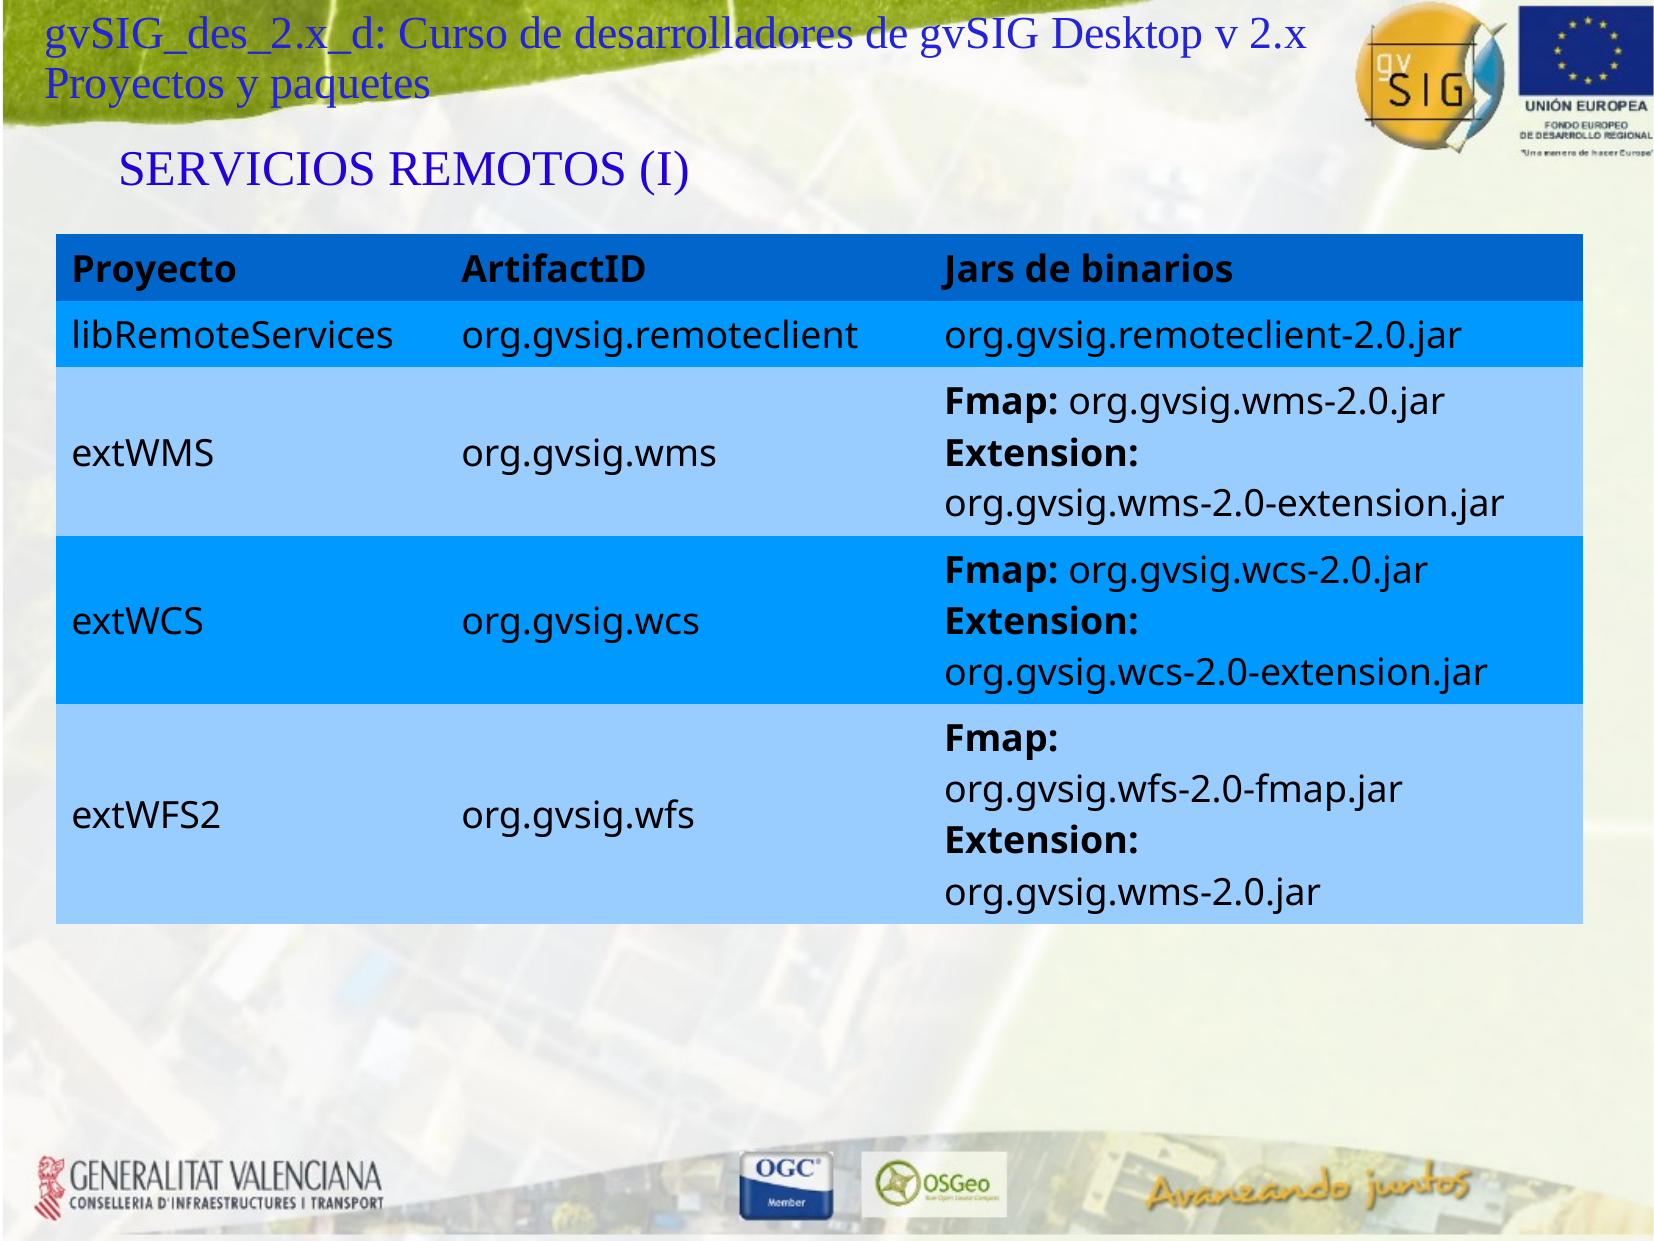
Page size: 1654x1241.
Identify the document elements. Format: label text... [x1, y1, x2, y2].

table_header Jars de binarios [929, 234, 1583, 301]
picture [2, 0, 1654, 1241]
table_cell org.gvsig.remoteclient [446, 301, 929, 367]
table_cell org.gvsig.wfs [446, 704, 929, 924]
table_header Proyecto [56, 234, 446, 301]
table_cell Fmap: org.gvsig.wcs-2.0.jar Extension: org.gvsig.wcs-2.0-extension.jar [929, 536, 1583, 704]
table_cell Fmap: org.gvsig.wfs-2.0-fmap.jar Extension: org.gvsig.wms-2.0.jar [929, 704, 1583, 924]
table_cell extWMS [56, 367, 446, 536]
table_cell org.gvsig.wcs [446, 536, 929, 704]
table_cell libRemoteServices [56, 301, 446, 367]
text_box [59, 924, 1447, 1063]
table_header ArtifactID [446, 234, 929, 301]
table_cell extWFS2 [56, 704, 446, 924]
title SERVICIOS REMOTOS (I) [118, 94, 1447, 234]
table_cell Fmap: org.gvsig.wms-2.0.jar Extension: org.gvsig.wms-2.0-extension.jar [929, 367, 1583, 536]
table_cell extWCS [56, 536, 446, 704]
table_cell org.gvsig.remoteclient-2.0.jar [929, 301, 1583, 367]
table_cell org.gvsig.wms [446, 367, 929, 536]
